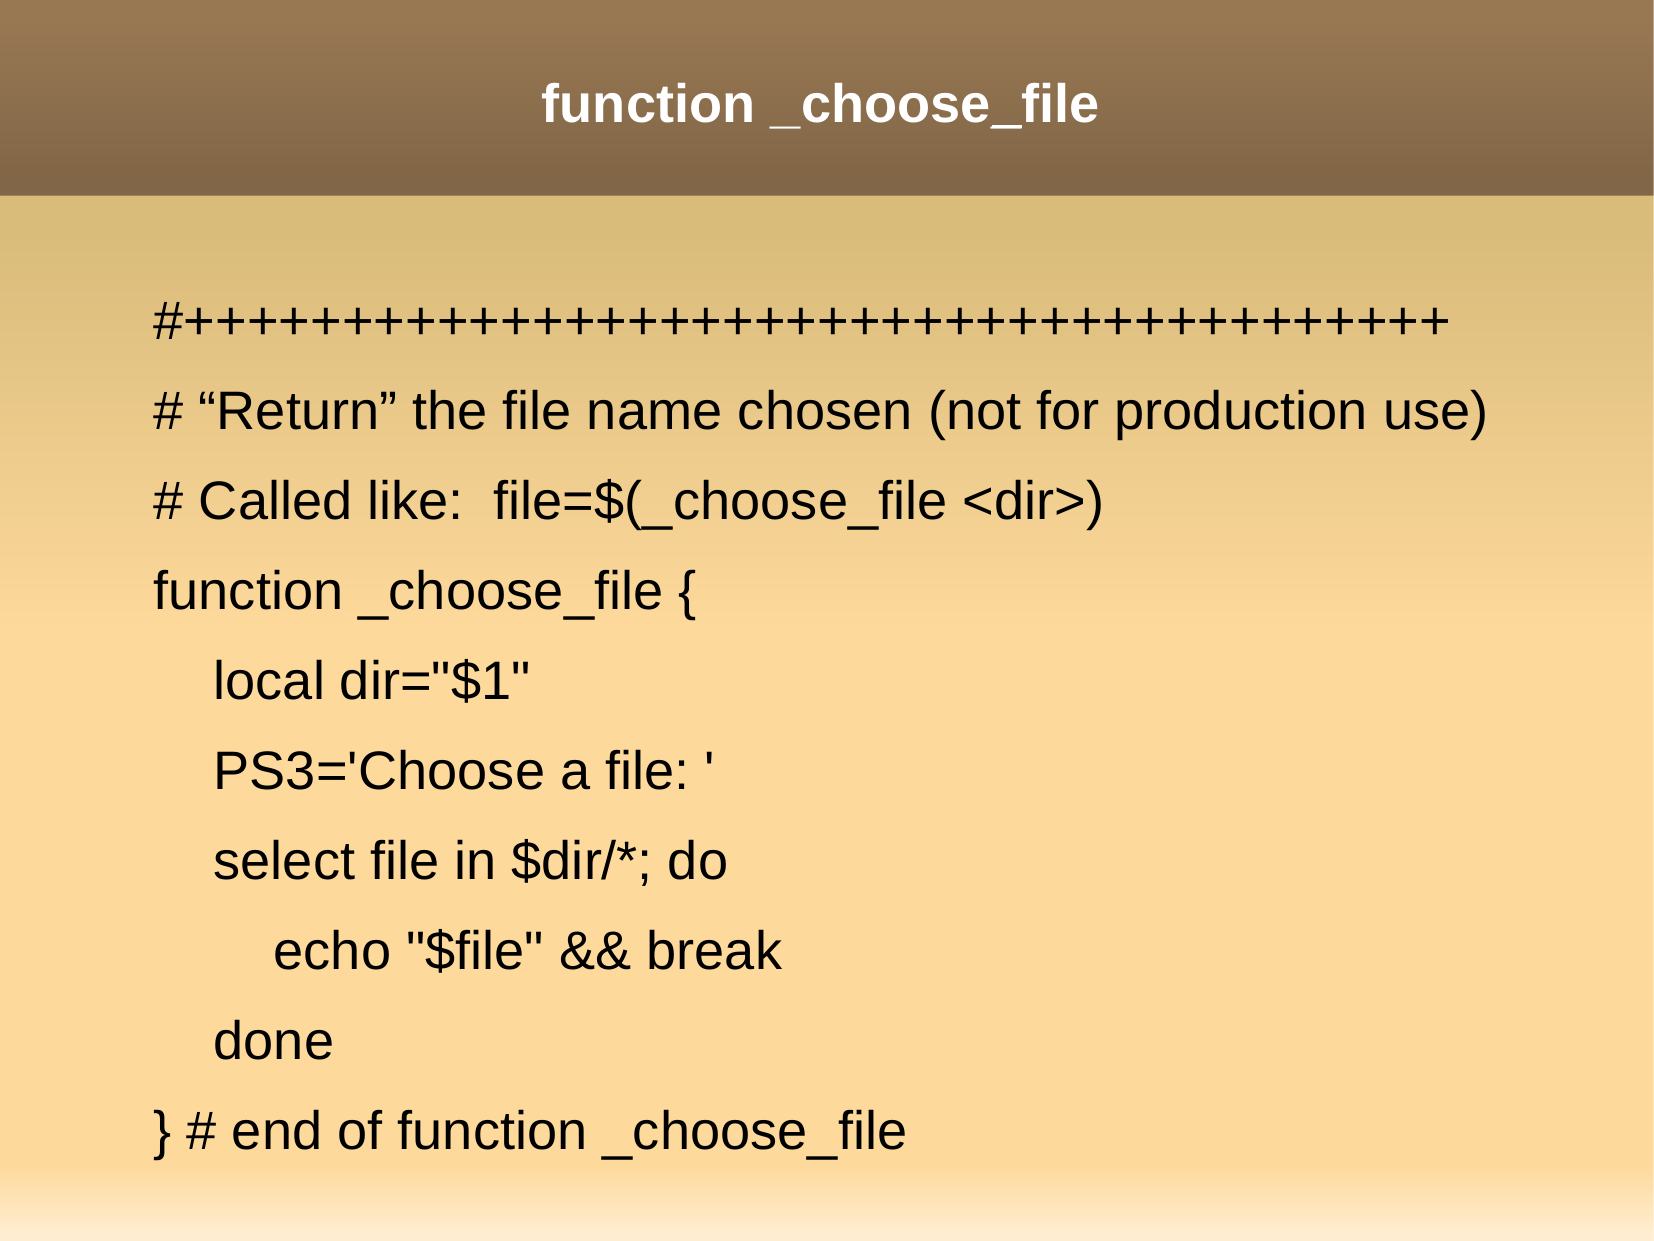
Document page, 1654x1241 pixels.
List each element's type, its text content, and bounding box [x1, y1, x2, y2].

list #++++++++++++++++++++++++++++++++++++++++ # “Return” the file name chosen (not for production use) # Called like: file=$(_choose_file <dir>) function _choose_file { local dir="$1" PS3='Choose a file: ' select file in $dir/*; do echo "$file" && break done } # end of function _choose_file [82, 290, 1571, 1162]
picture [0, 0, 1654, 1241]
title function _choose_file [76, 7, 1565, 200]
